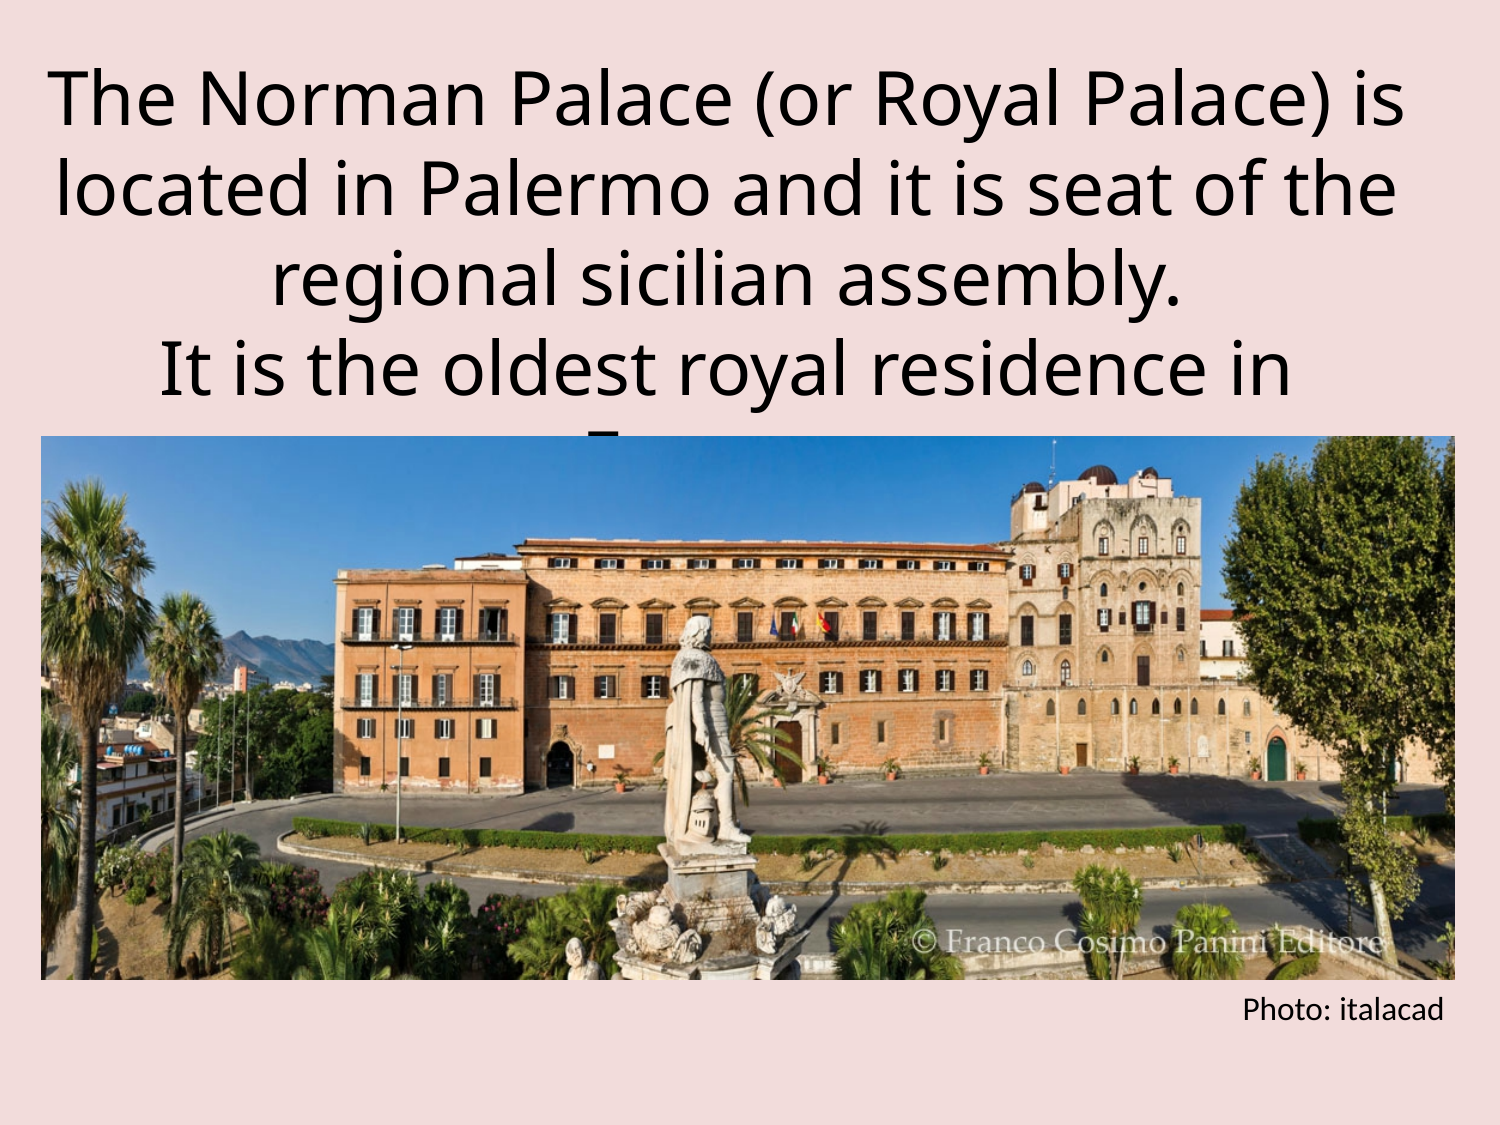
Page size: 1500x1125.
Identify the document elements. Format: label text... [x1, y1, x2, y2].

title The Norman Palace (or Royal Palace) is located in Palermo and it is seat of the regional sicilian assembly. It is the oldest royal residence in Europe. From 3rd July 2015 the Norman palace is part of ‘‘ World Heritage Site’’. [0, 42, 1455, 535]
picture [41, 436, 1455, 980]
text_box Photo: italacad [1227, 979, 1500, 1035]
